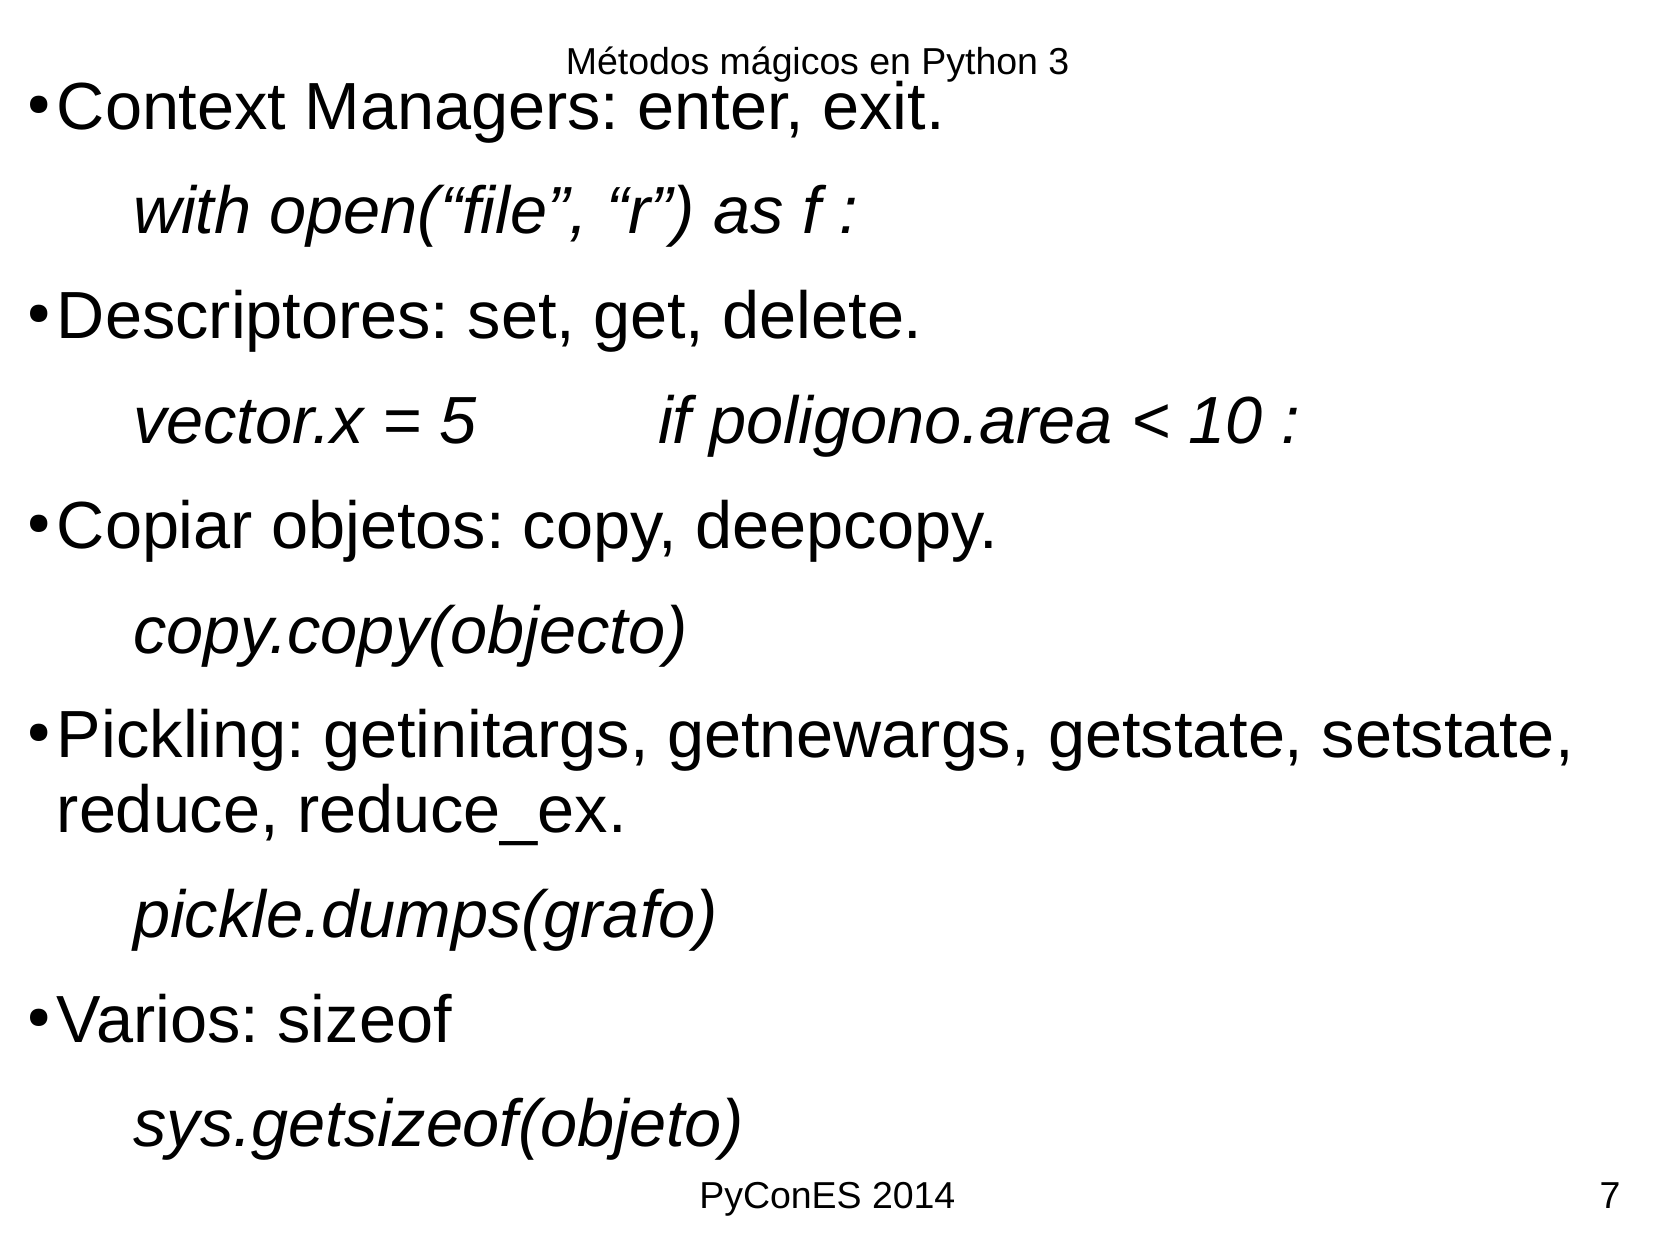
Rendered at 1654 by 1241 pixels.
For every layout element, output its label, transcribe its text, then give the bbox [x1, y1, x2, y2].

text_box PyConES 2014 [30, 1166, 1455, 1224]
text_box Métodos mágicos en Python 3 [15, 33, 1621, 91]
text_box 7 [1455, 1166, 1636, 1224]
subtitle Context Managers: enter, exit. with open(“file”, “r”) as f : Descriptores: set, get, delete. vector.x = 5 if poligono.area < 10 : Copiar objetos: copy, deepcopy. copy.copy(objecto) Pickling: getinitargs, getnewargs, getstate, setstate, reduce, reduce_ex. pickle.dumps(grafo) Varios: sizeof sys.getsizeof(objeto) [26, 91, 1621, 1201]
